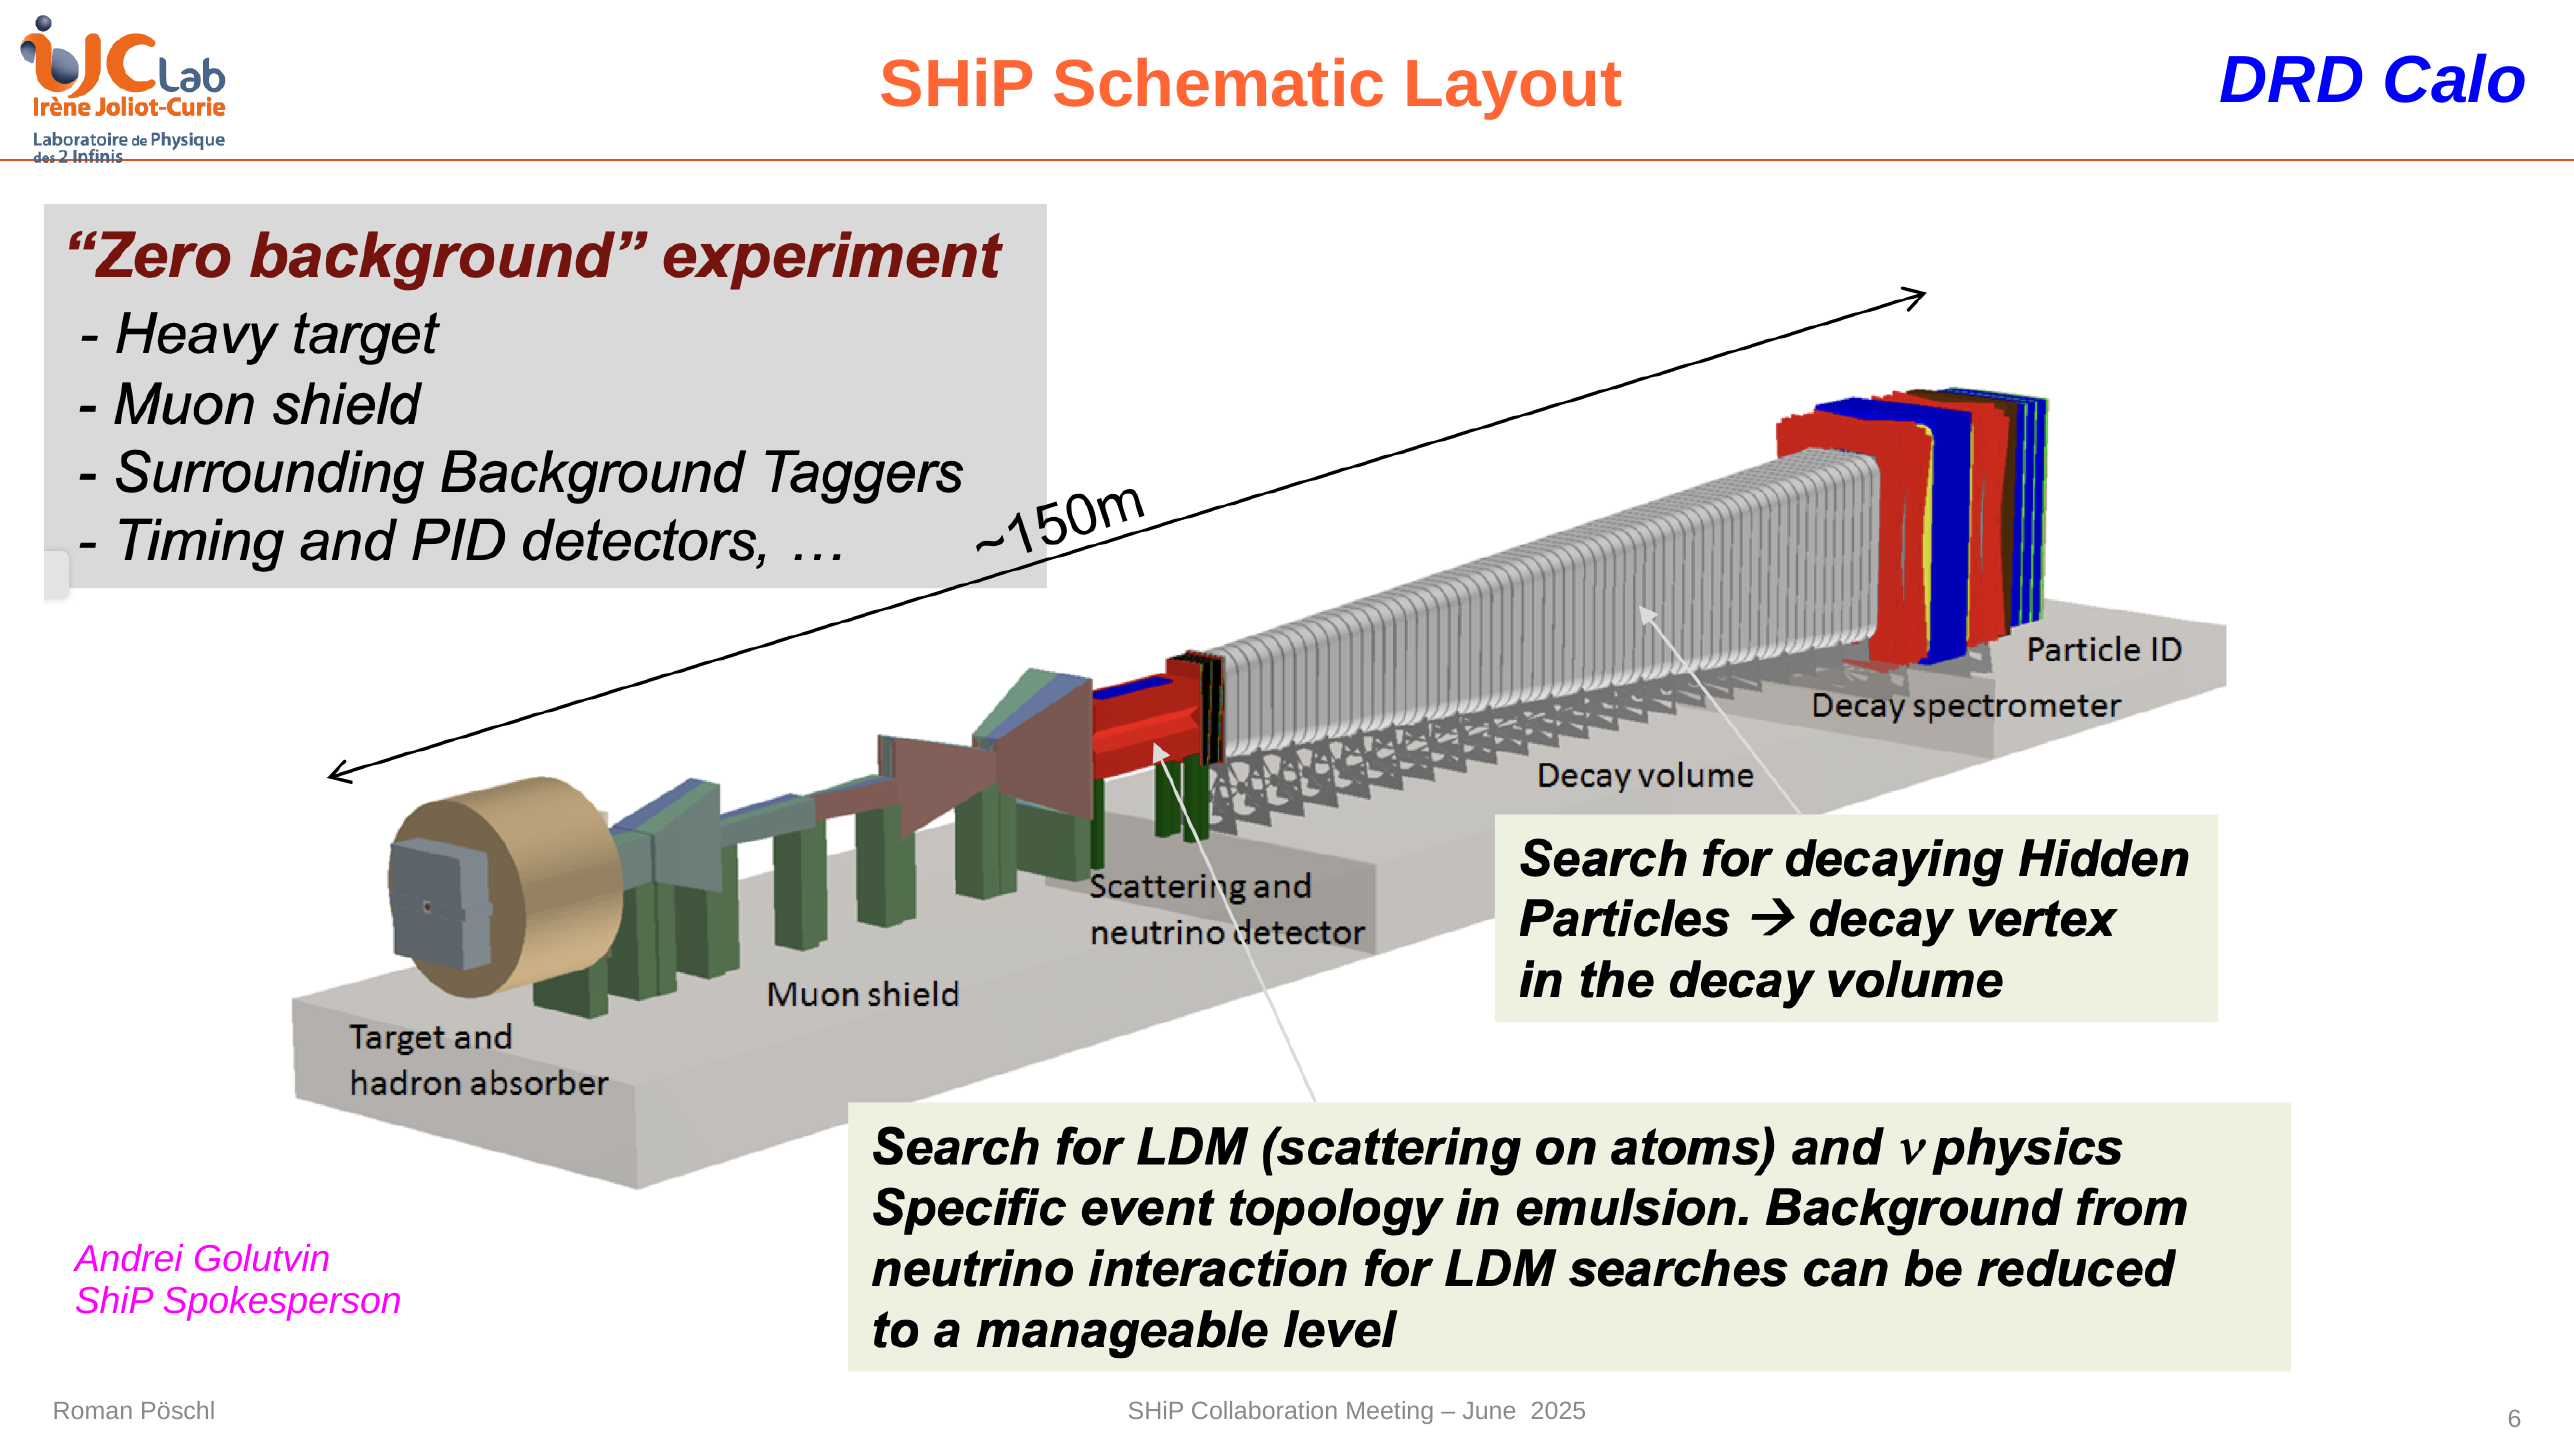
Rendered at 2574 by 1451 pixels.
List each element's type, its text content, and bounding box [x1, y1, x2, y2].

text_box Andrei Golutvin ShiP Spokesperson [60, 1230, 418, 1329]
title SHiP Schematic Layout [93, 34, 2410, 132]
picture [4, 0, 241, 178]
picture [44, 196, 2291, 1397]
